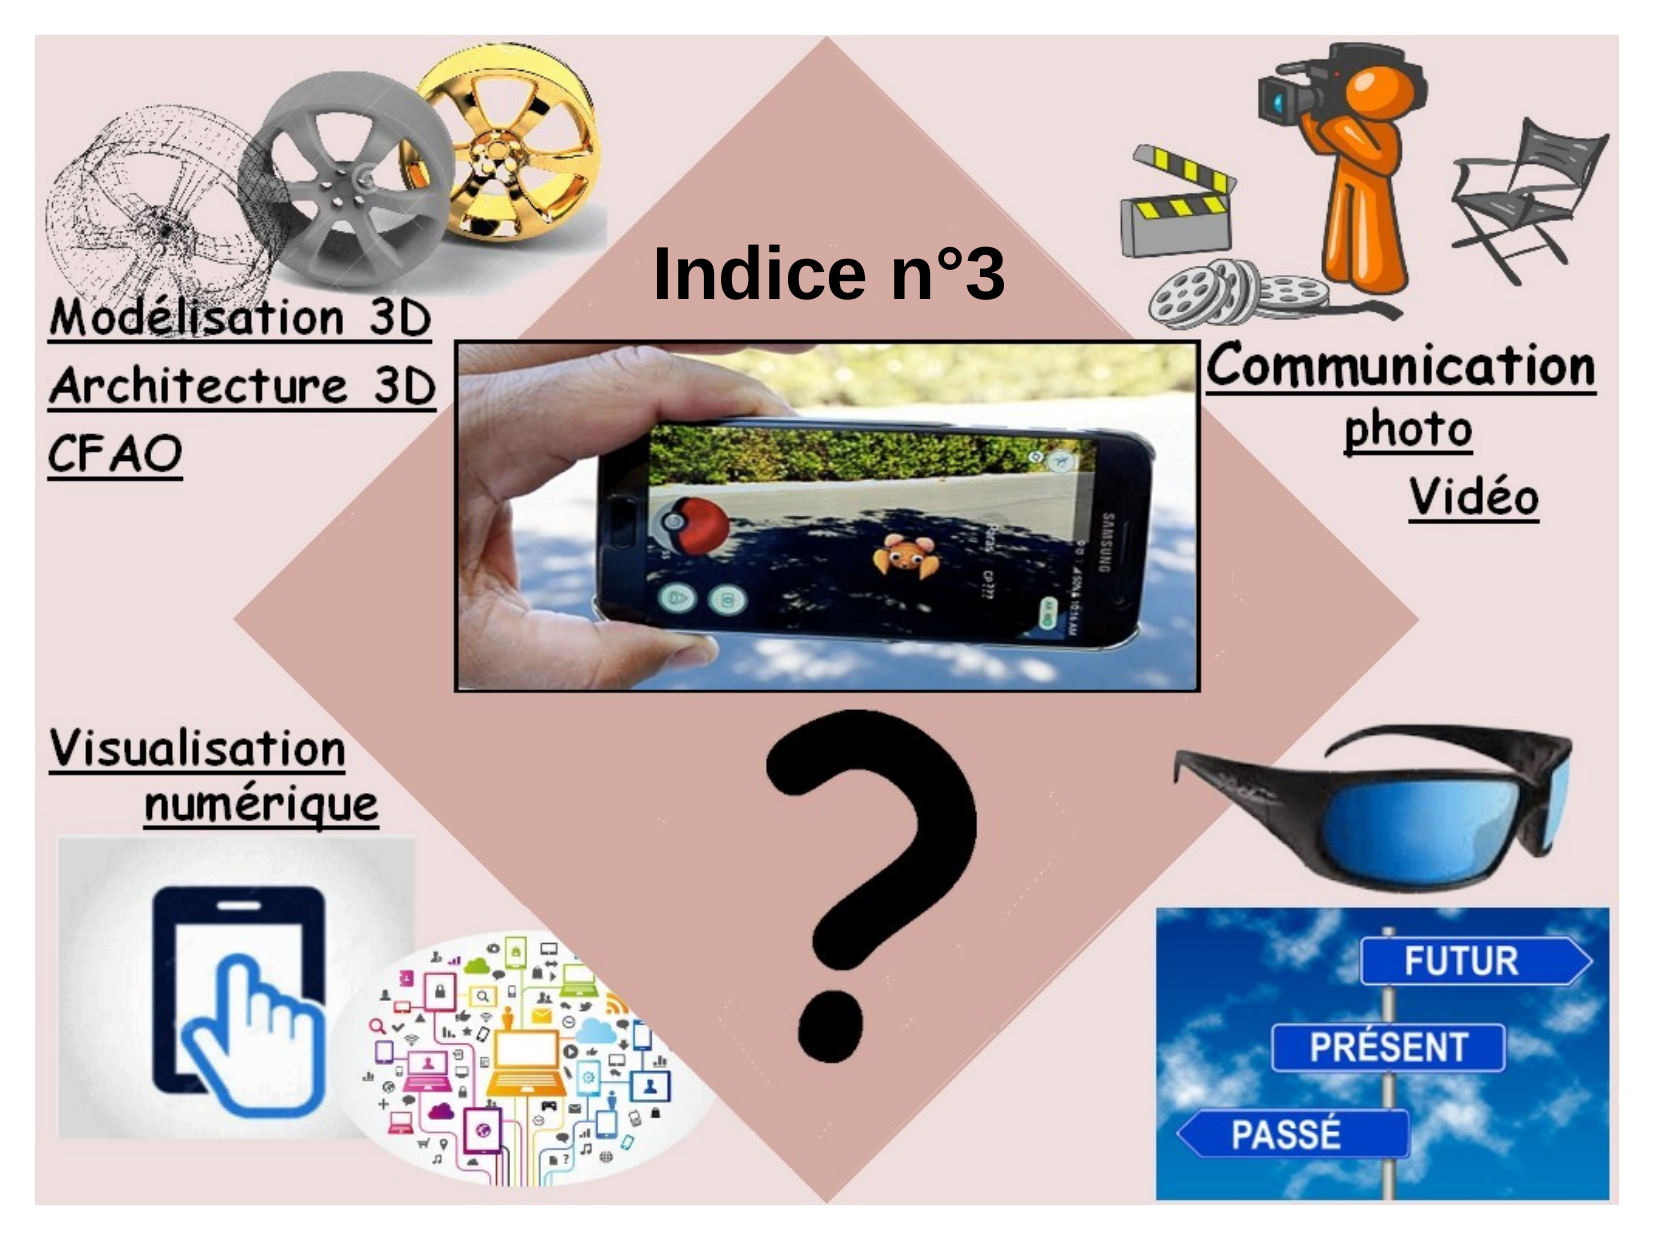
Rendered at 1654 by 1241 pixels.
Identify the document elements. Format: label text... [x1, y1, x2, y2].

text_box Indice n°3 [637, 224, 1028, 324]
picture [35, 35, 1619, 1205]
